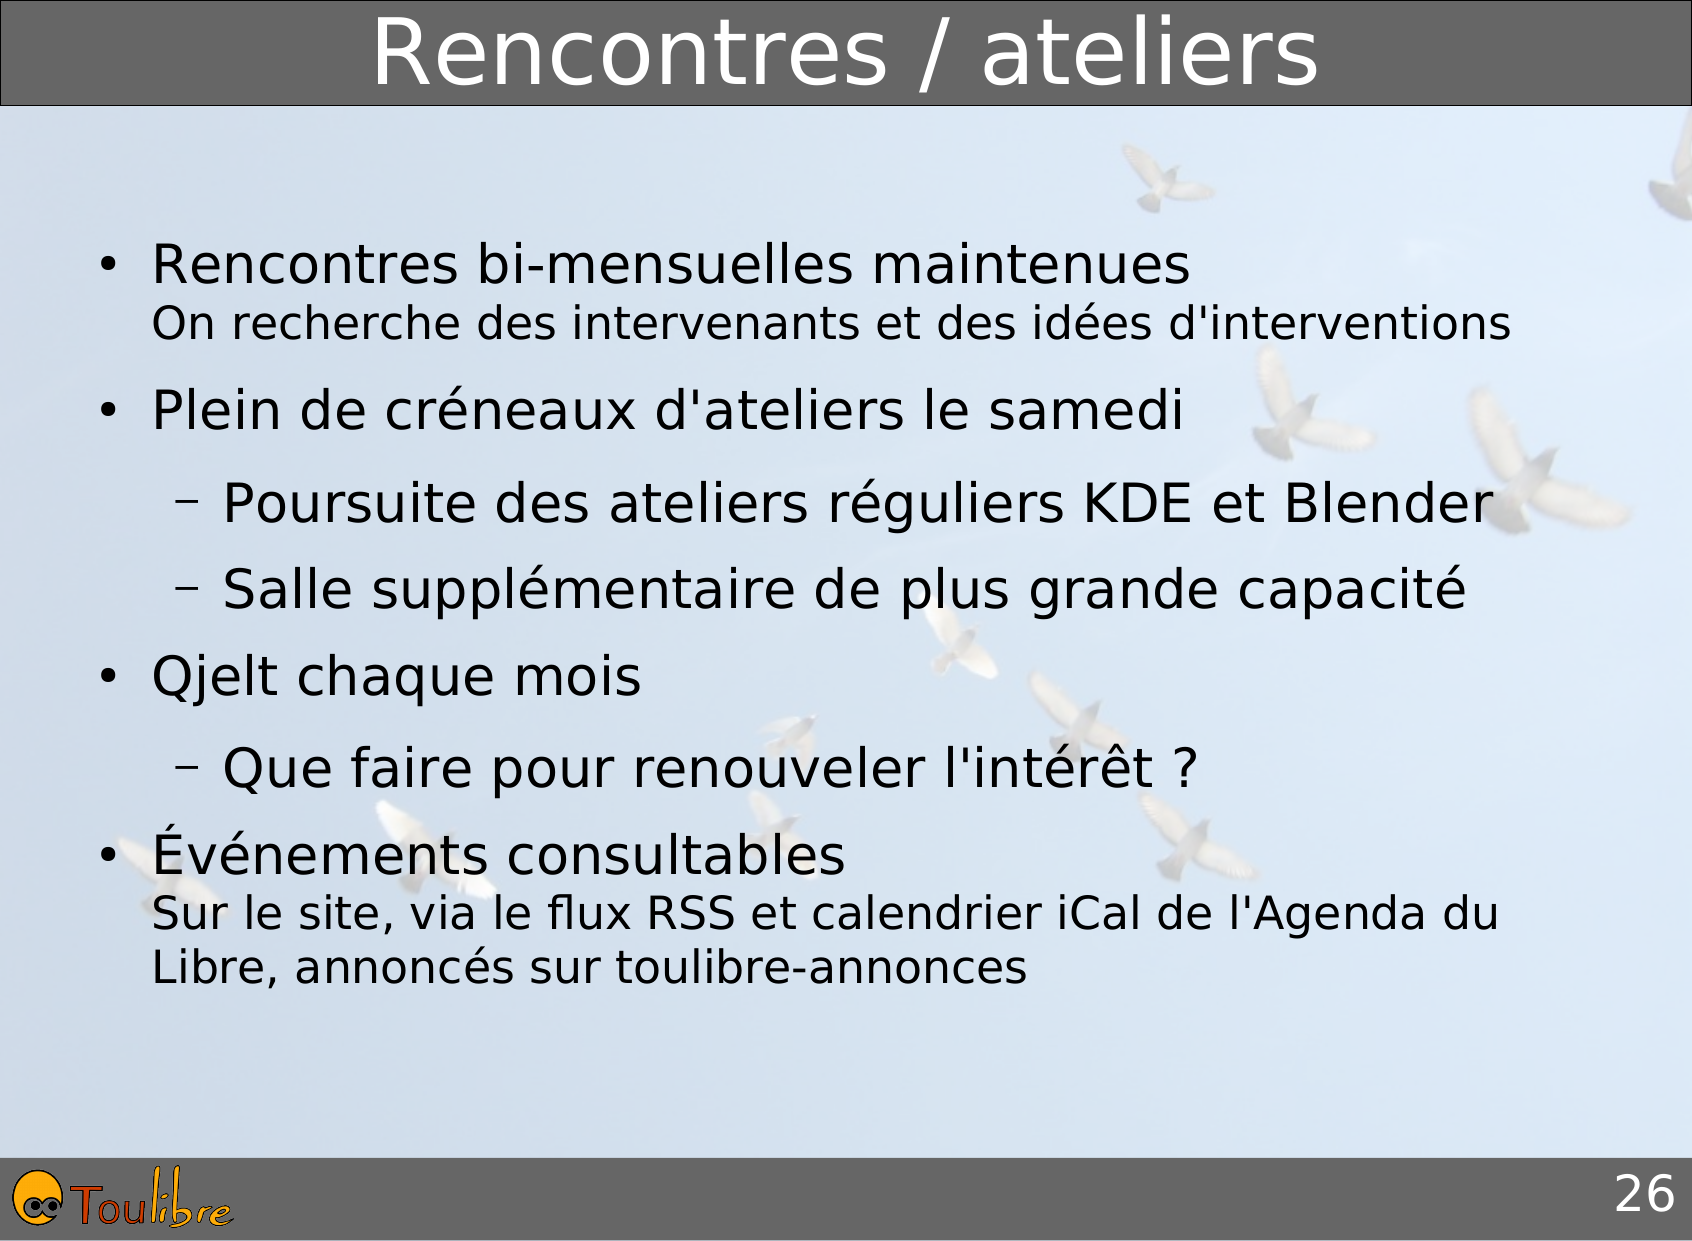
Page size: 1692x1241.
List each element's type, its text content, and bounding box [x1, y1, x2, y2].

title Rencontres / ateliers [0, 0, 1692, 107]
list Rencontres bi-mensuelles maintenues On recherche des intervenants et des idées d'interventions Plein de créneaux d'ateliers le samedi Poursuite des ateliers réguliers KDE et Blender Salle supplémentaire de plus grande capacité Qjelt chaque mois Que faire pour renouveler l'intérêt ? Événements consultables Sur le site, via le flux RSS et calendrier iCal de l'Agenda du Libre, annoncés sur toulibre-annonces [81, 233, 1604, 994]
picture [12, 1165, 234, 1228]
